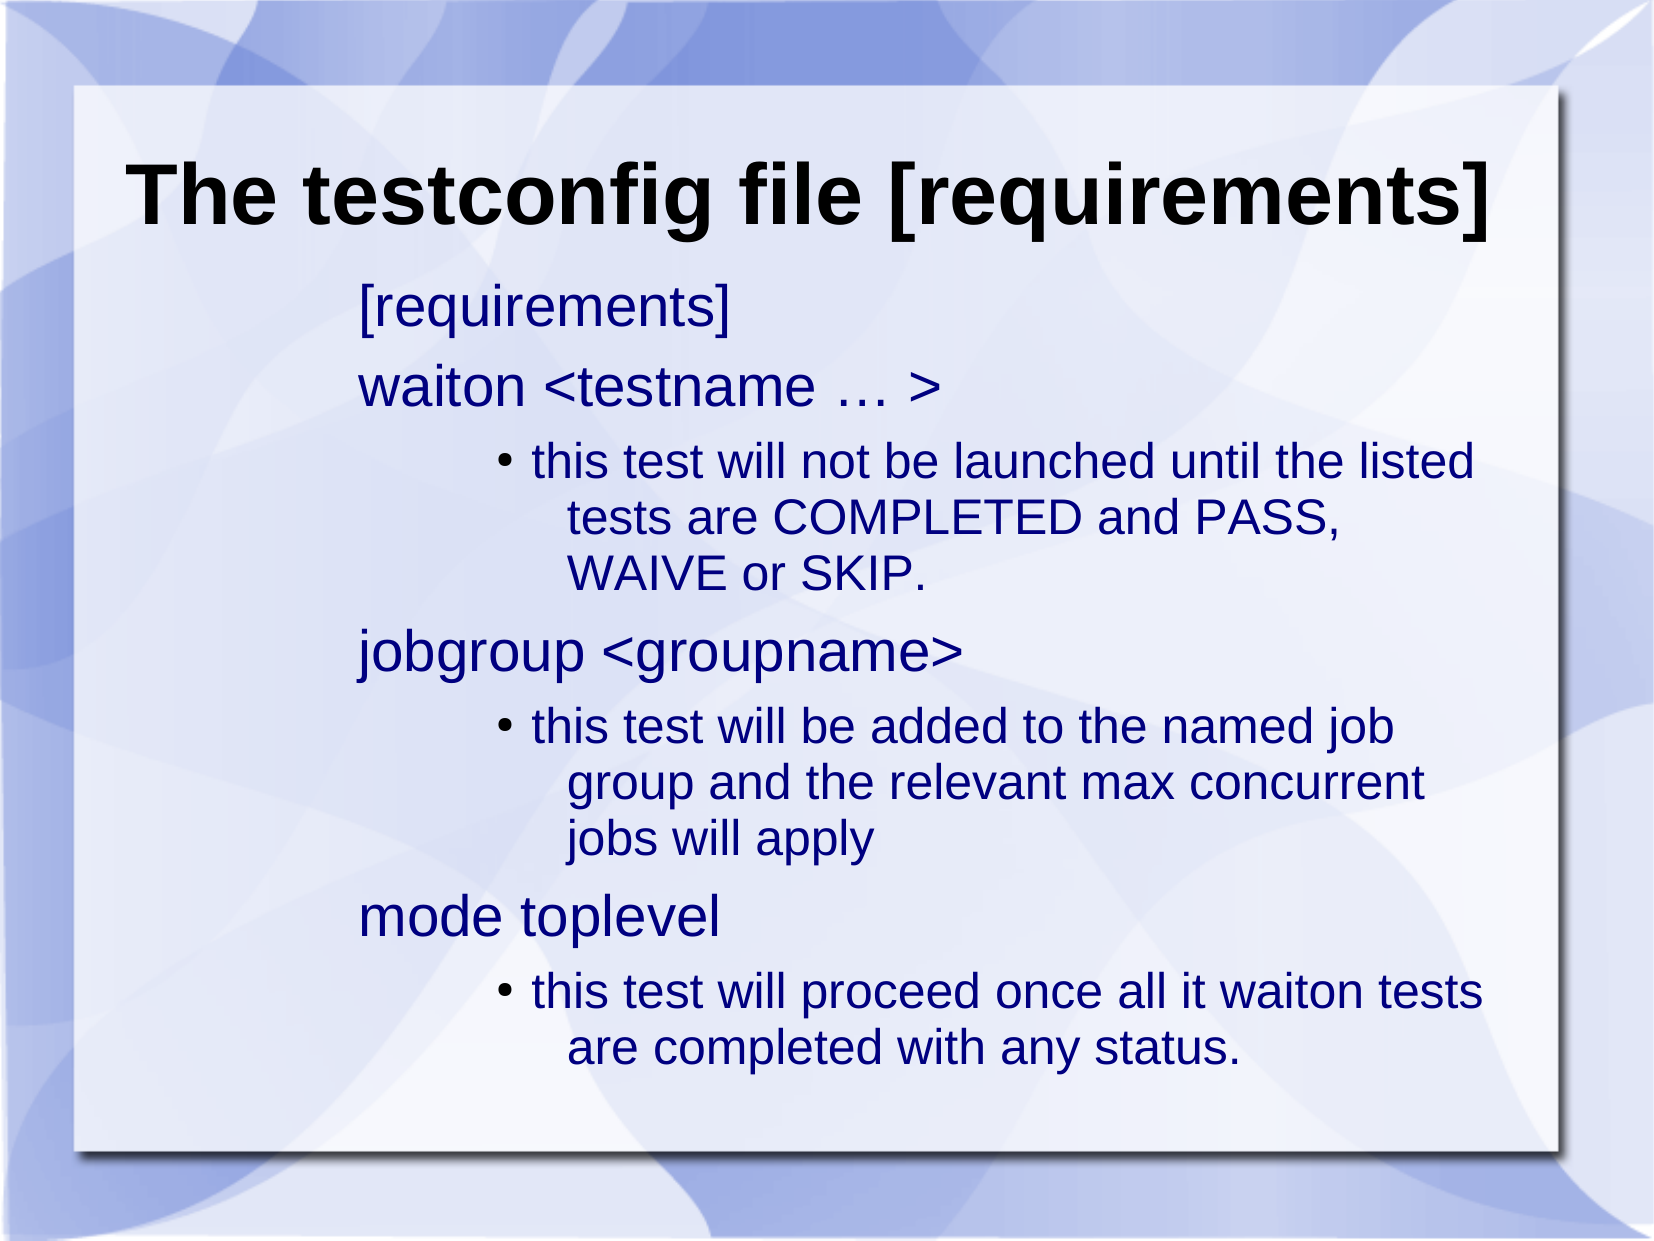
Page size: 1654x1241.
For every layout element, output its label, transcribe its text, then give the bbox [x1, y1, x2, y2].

picture [0, 0, 1654, 1241]
title The testconfig file [requirements] [82, 90, 1536, 298]
list [requirements] waiton <testname … > this test will not be launched until the listed tests are COMPLETED and PASS, WAIVE or SKIP. jobgroup <groupname> this test will be added to the named job group and the relevant max concurrent jobs will apply mode toplevel this test will proceed once all it waiton tests are completed with any status. [141, 273, 1501, 1074]
